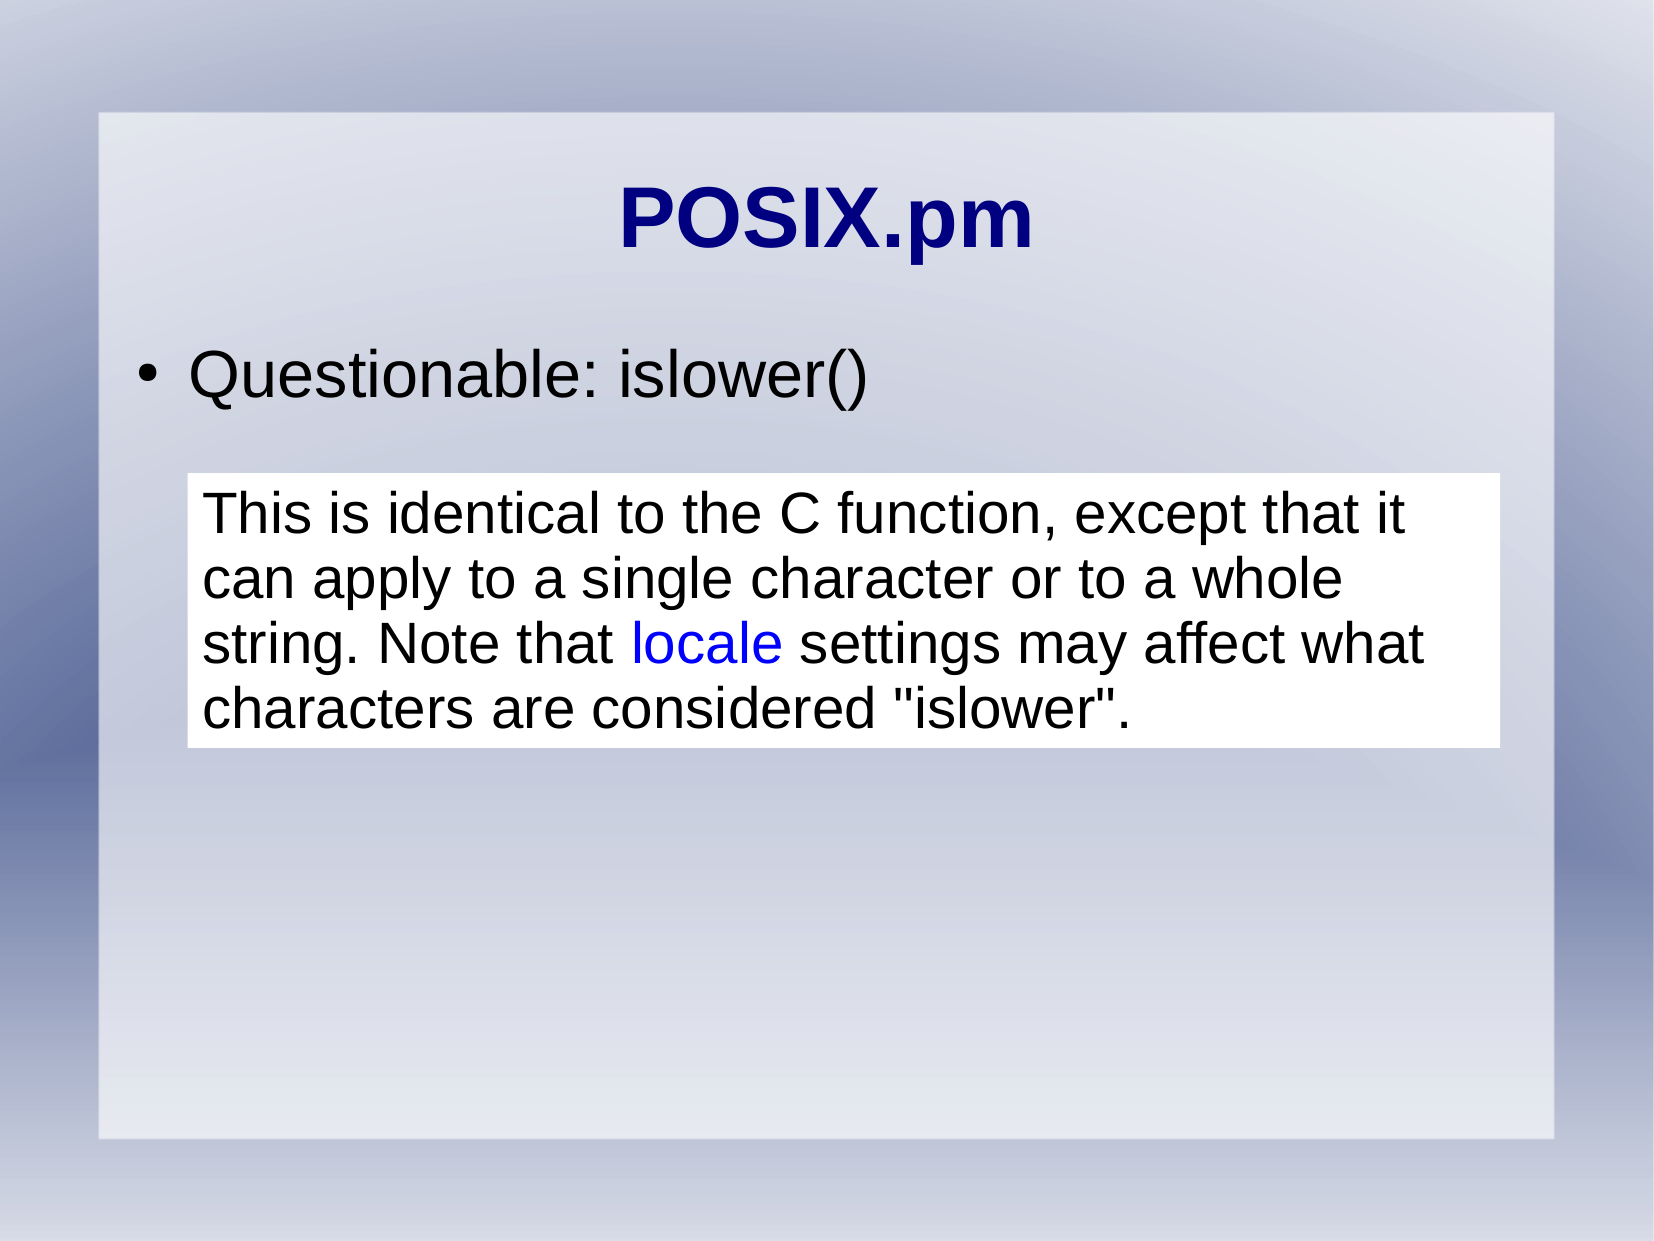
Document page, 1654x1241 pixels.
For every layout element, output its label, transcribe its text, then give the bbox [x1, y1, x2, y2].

list Questionable: islower() [118, 336, 1506, 1156]
text_box [426, 579, 457, 651]
picture [0, 0, 1654, 1241]
title POSIX.pm [118, 114, 1536, 322]
text_box This is identical to the C function, except that it can apply to a single character or to a whole string. Note that locale settings may affect what characters are considered "islower". [187, 473, 1501, 748]
